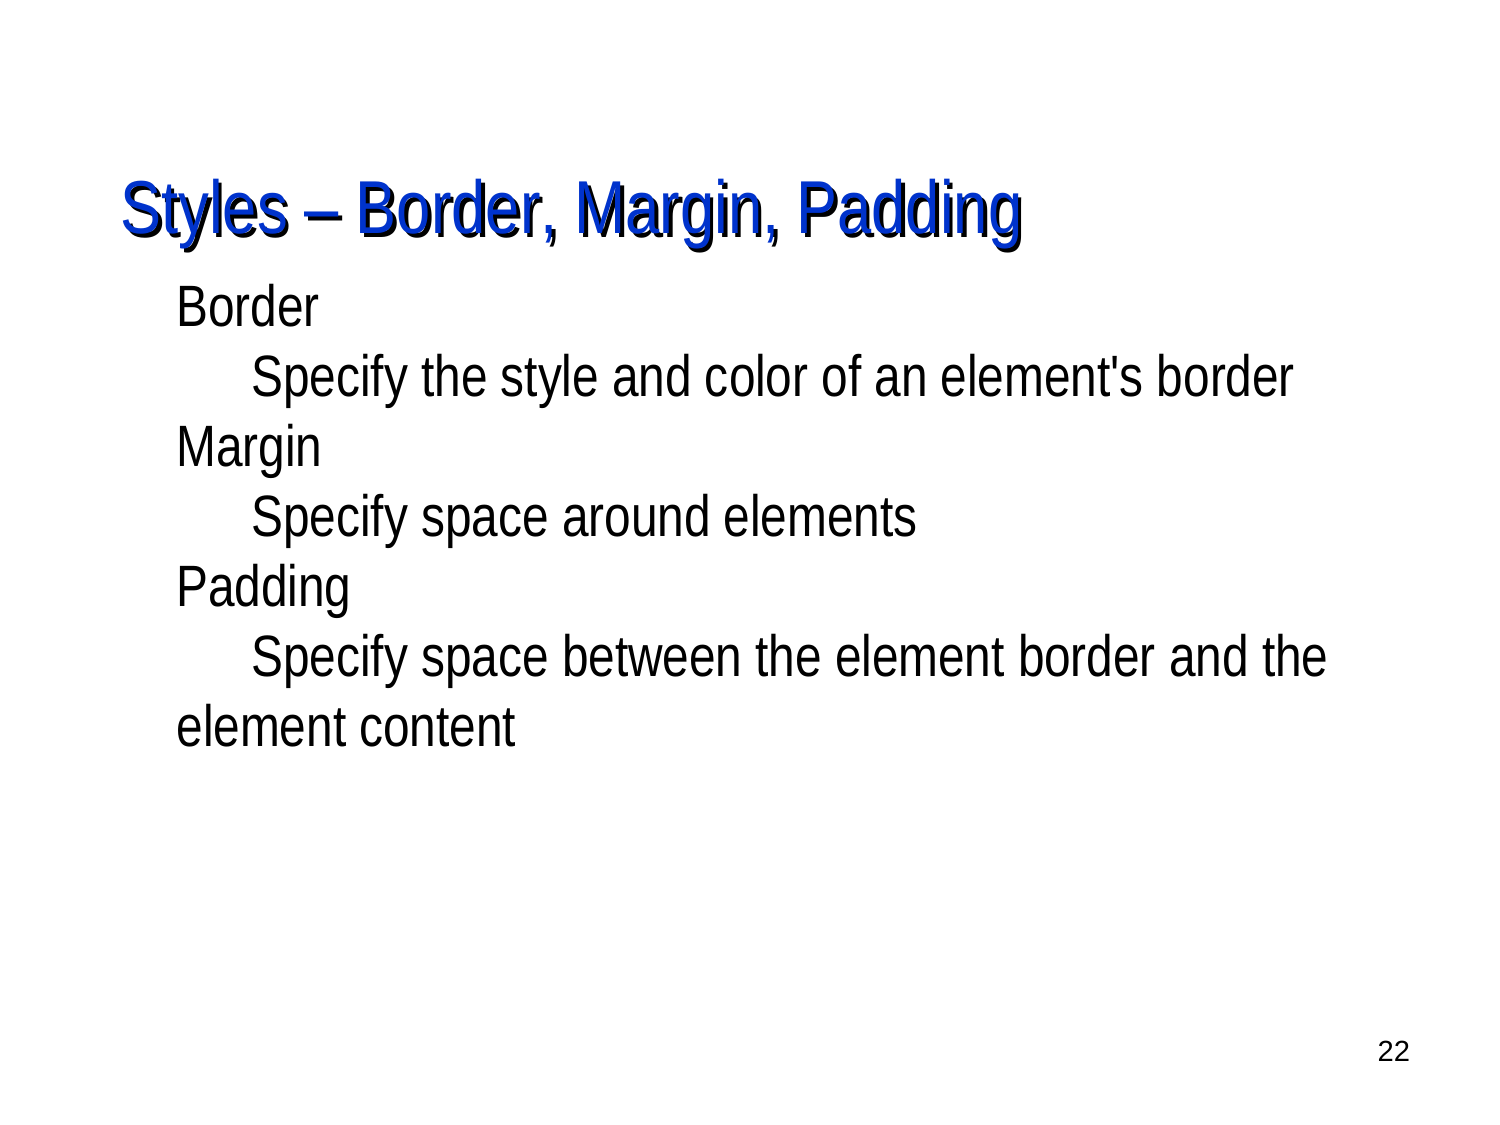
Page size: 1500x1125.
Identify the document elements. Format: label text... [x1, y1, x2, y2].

text_box Border Specify the style and color of an element's border Margin Specify space around elements Padding Specify space between the element border and the element content [161, 260, 1352, 836]
text_box Styles – Border, Margin, Padding [105, 151, 1469, 257]
